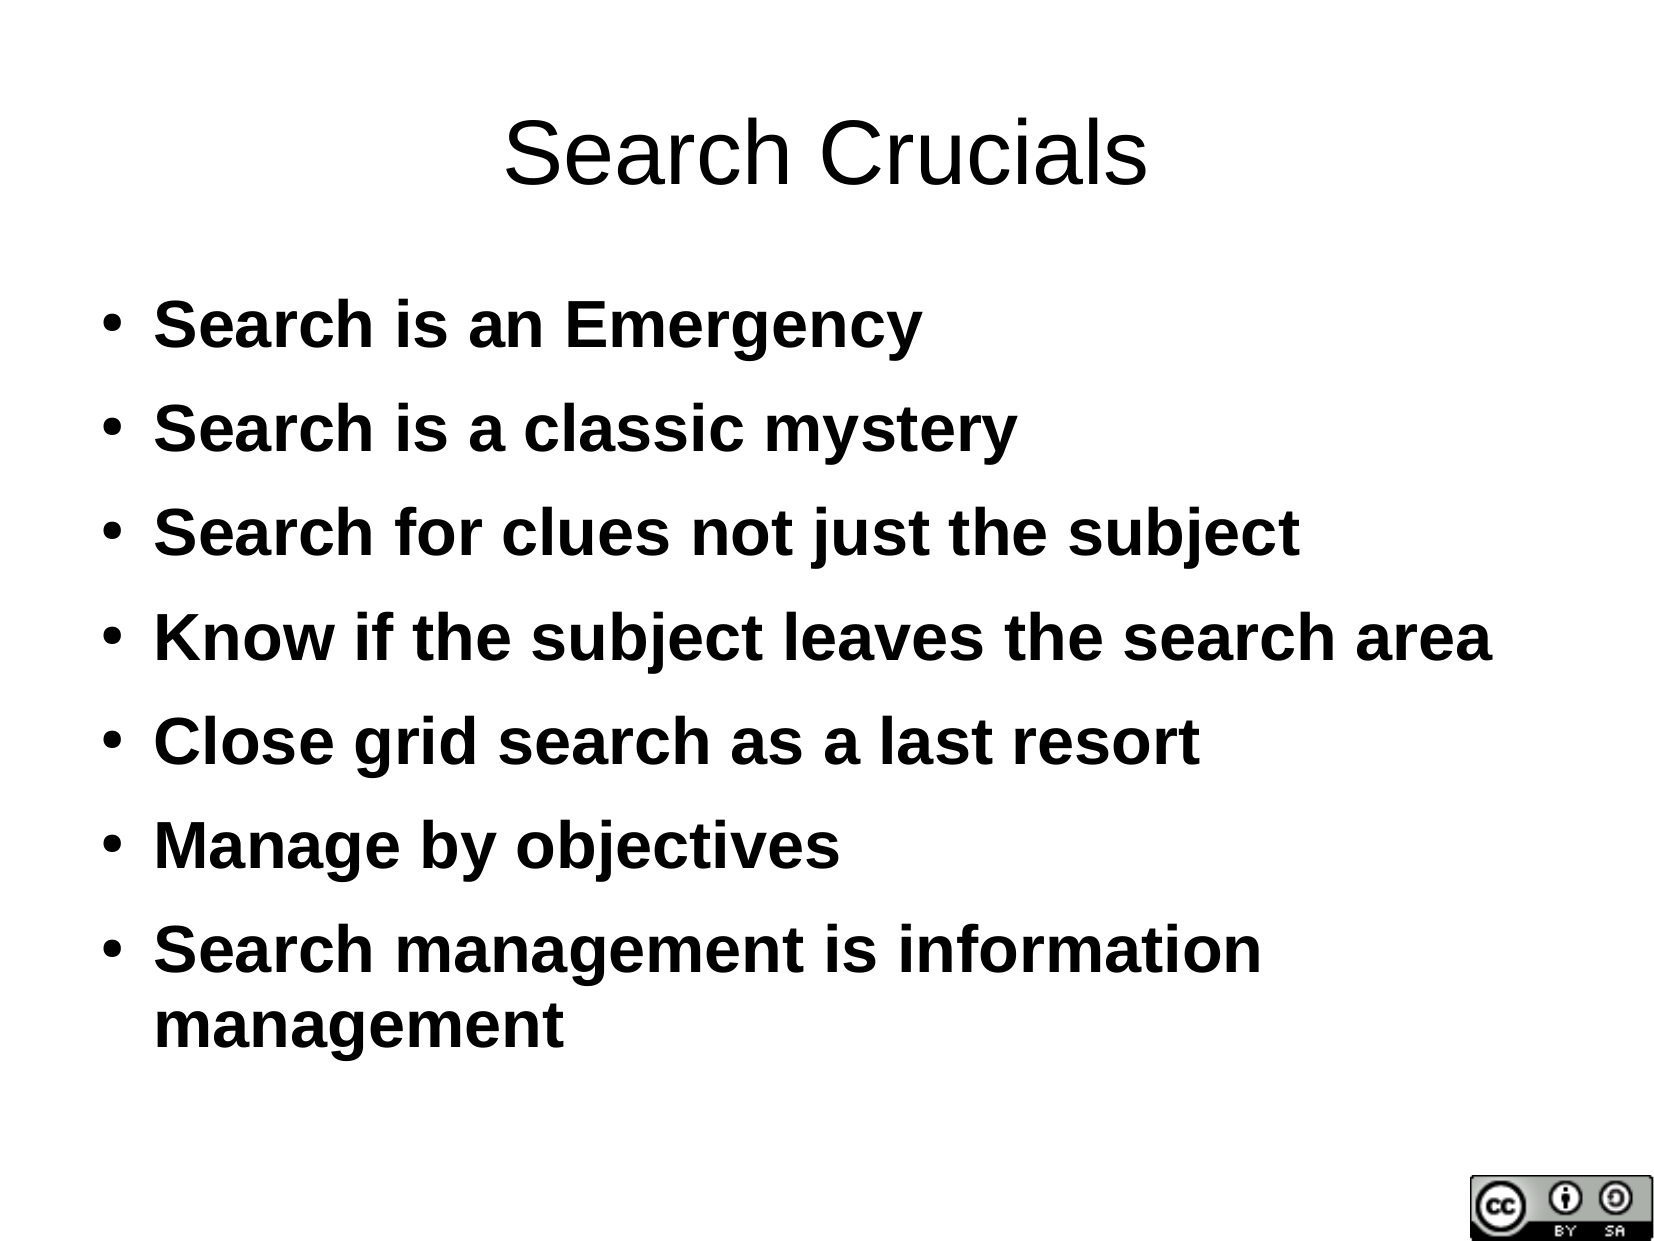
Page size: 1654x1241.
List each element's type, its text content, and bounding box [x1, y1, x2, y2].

list Search is an Emergency Search is a classic mystery Search for clues not just the subject Know if the subject leaves the search area Close grid search as a last resort Manage by objectives Search management is information management [82, 286, 1571, 1172]
title Search Crucials [82, 49, 1571, 257]
picture [1470, 1175, 1654, 1241]
